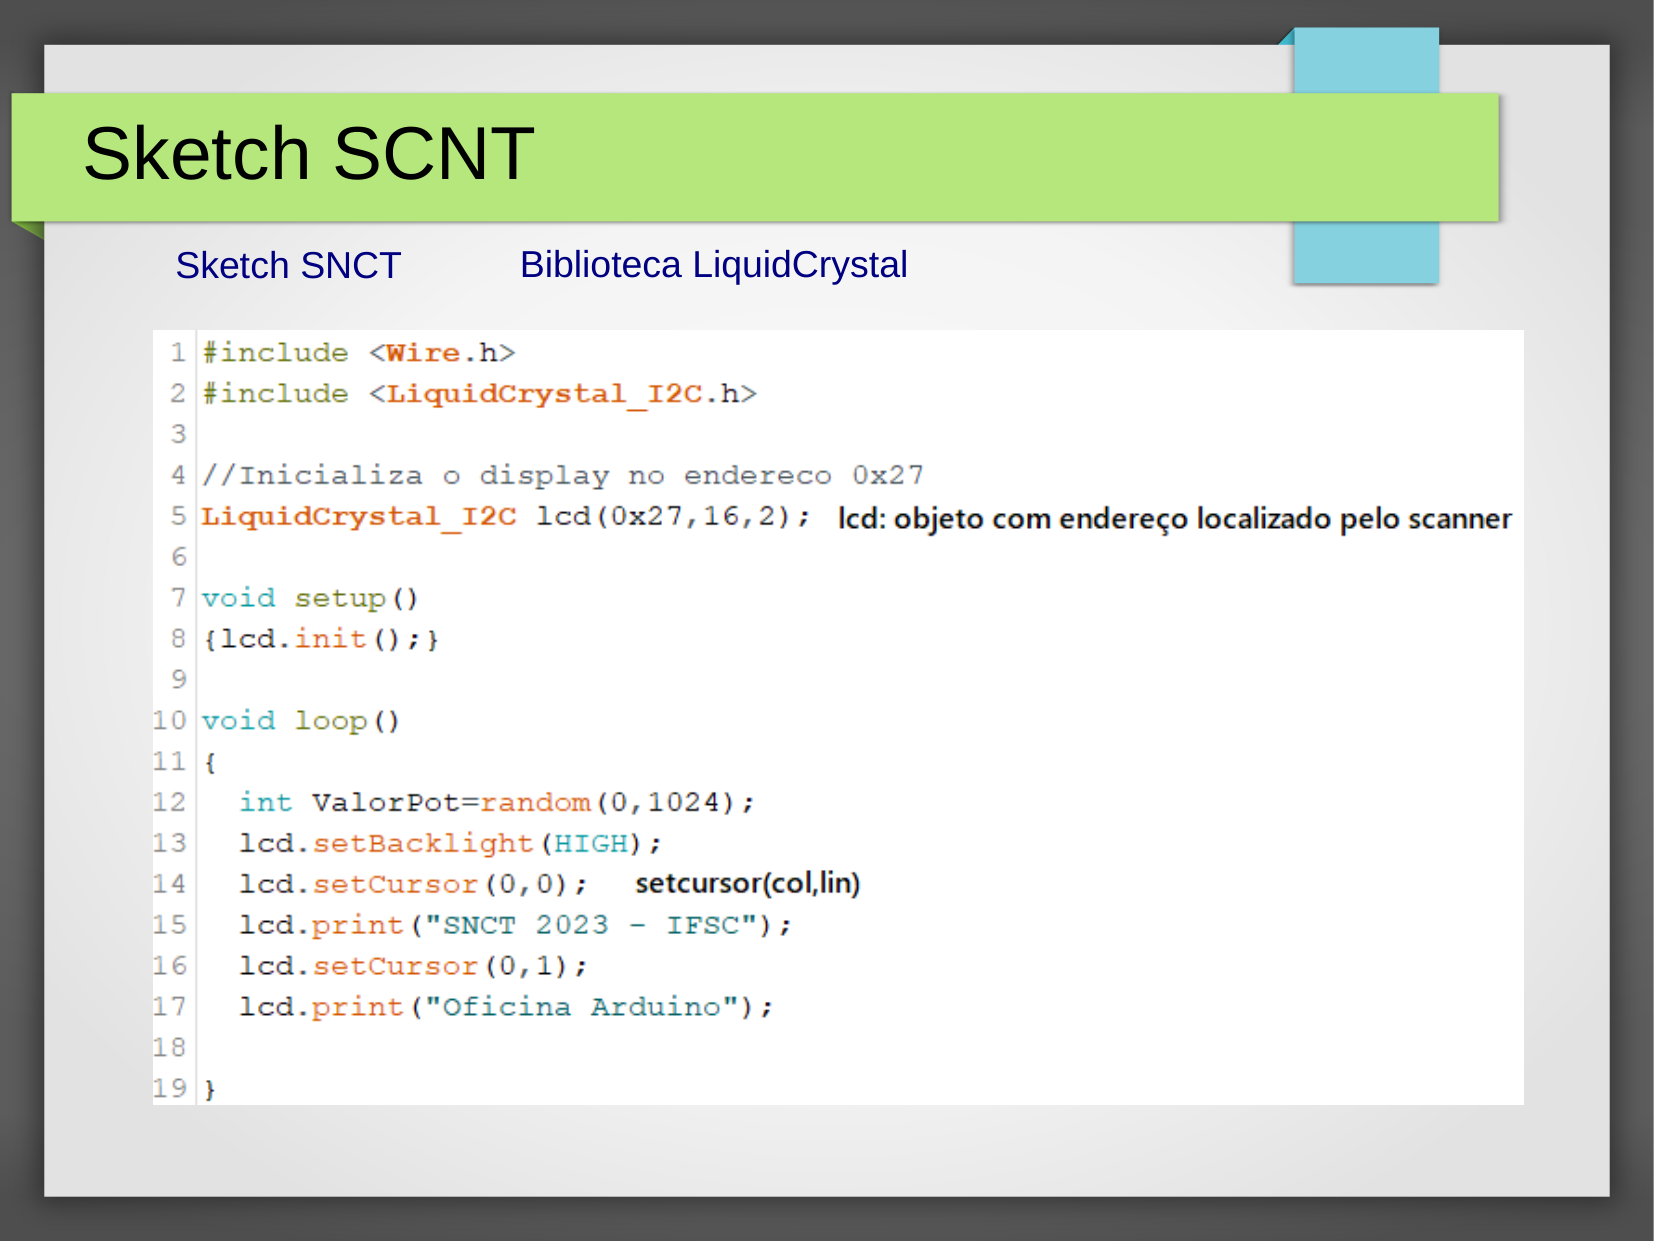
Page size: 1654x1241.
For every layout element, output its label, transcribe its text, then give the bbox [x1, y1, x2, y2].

picture [0, 0, 1654, 1241]
text_box Sketch SNCT [160, 236, 556, 308]
title Sketch SCNT [82, 94, 1264, 213]
text_box Biblioteca LiquidCrystal [505, 236, 1111, 307]
